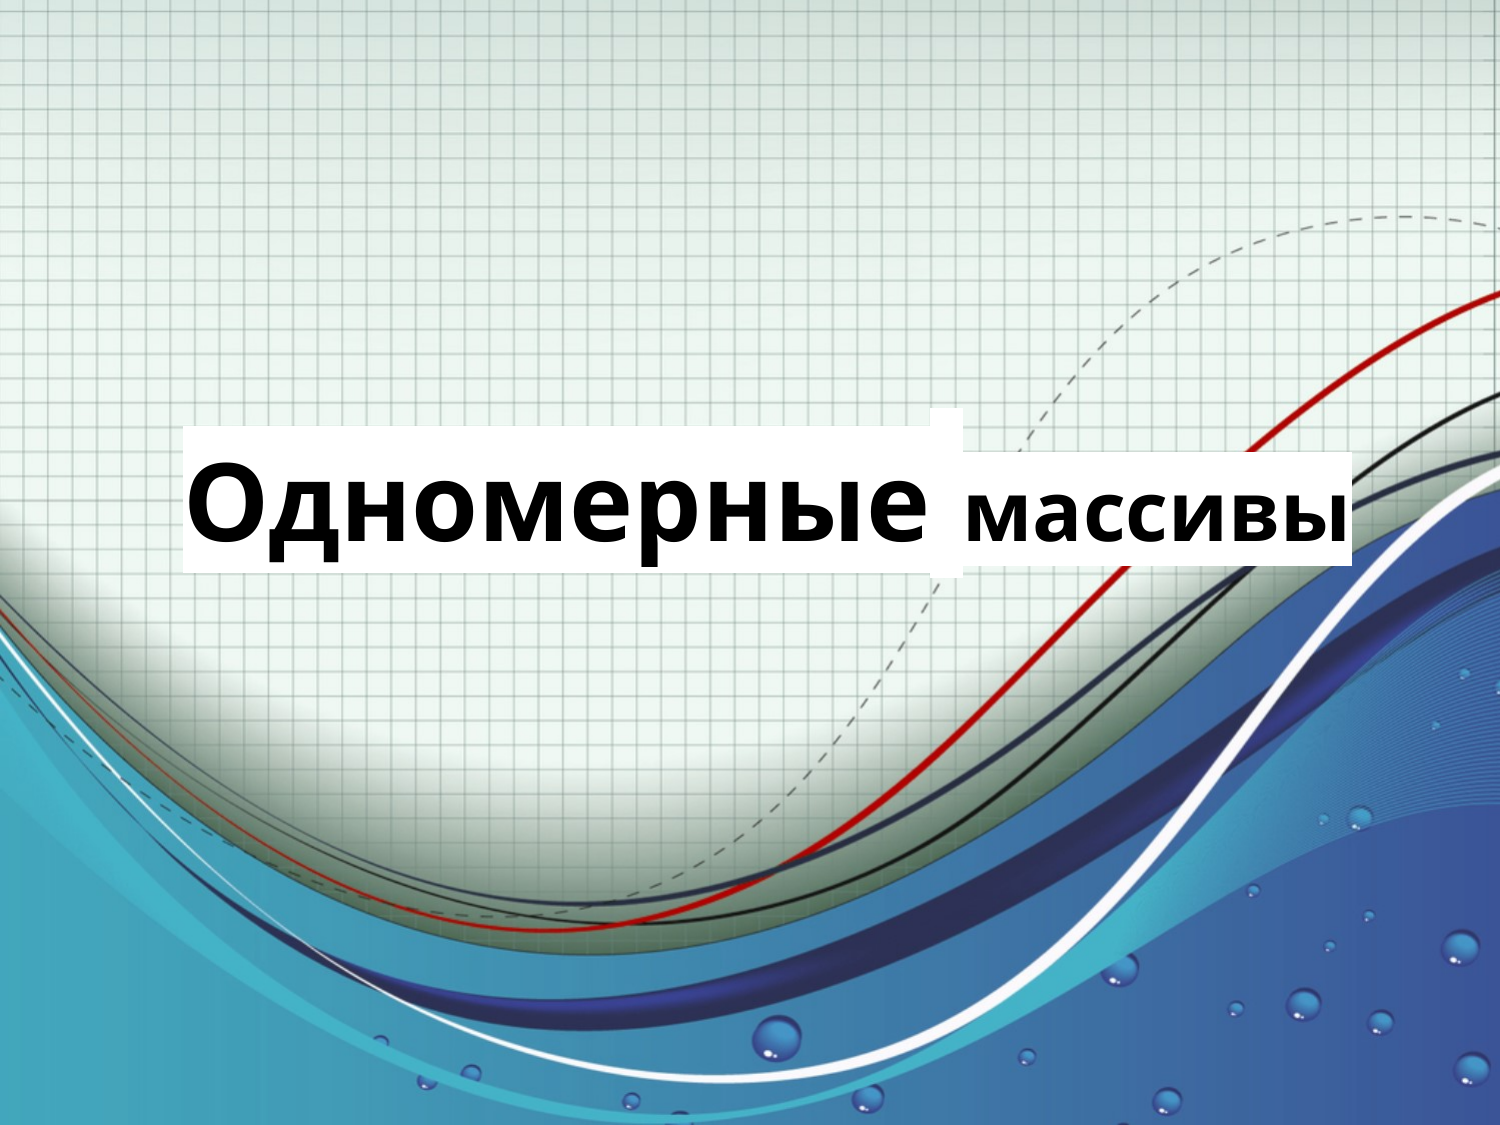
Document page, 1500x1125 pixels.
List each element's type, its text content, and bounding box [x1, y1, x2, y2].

title Одномерные массивы [129, 354, 1405, 576]
picture [0, 0, 1500, 1125]
